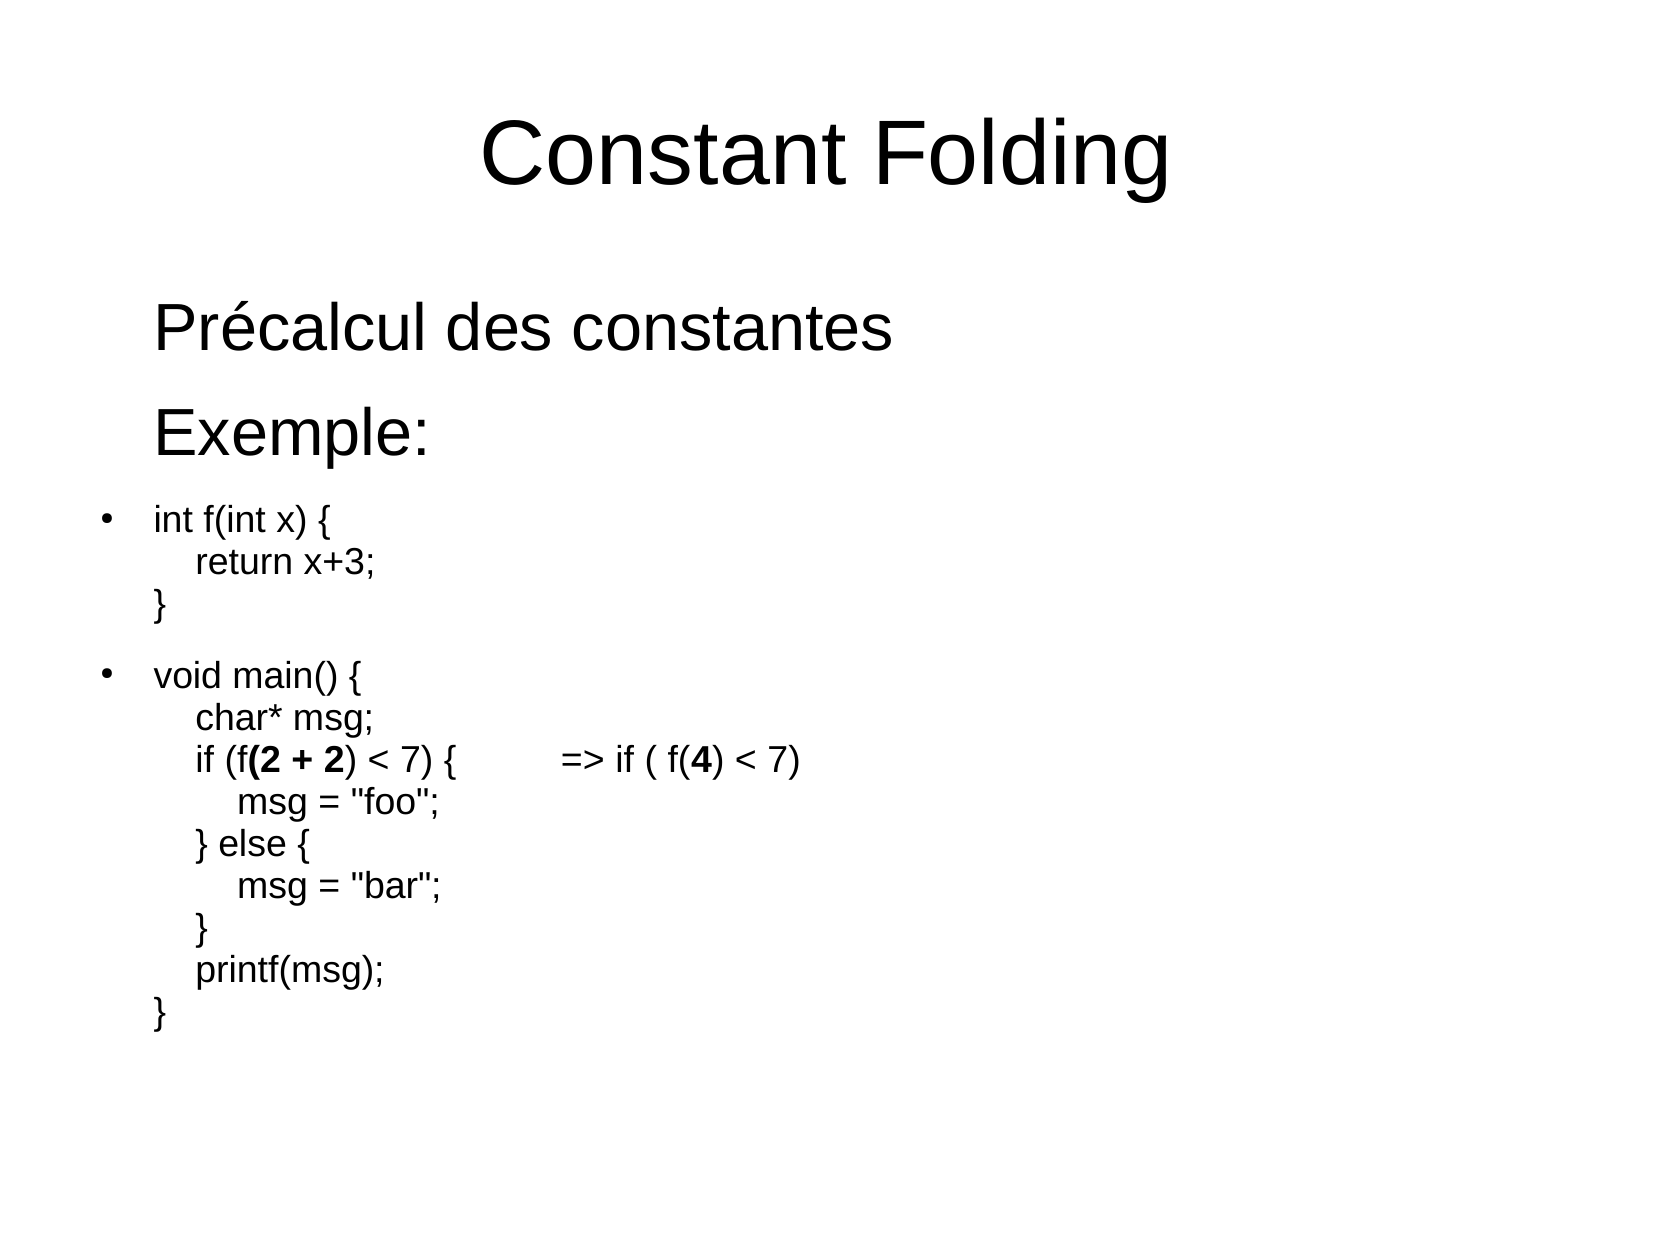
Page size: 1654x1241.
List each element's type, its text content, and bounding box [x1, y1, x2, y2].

title Constant Folding [82, 56, 1571, 250]
list Précalcul des constantes Exemple: int f(int x) { return x+3; } void main() { char* msg; if (f(2 + 2) < 7) { => if ( f(4) < 7) msg = "foo"; } else { msg = "bar"; } printf(msg); } [82, 290, 1571, 1094]
